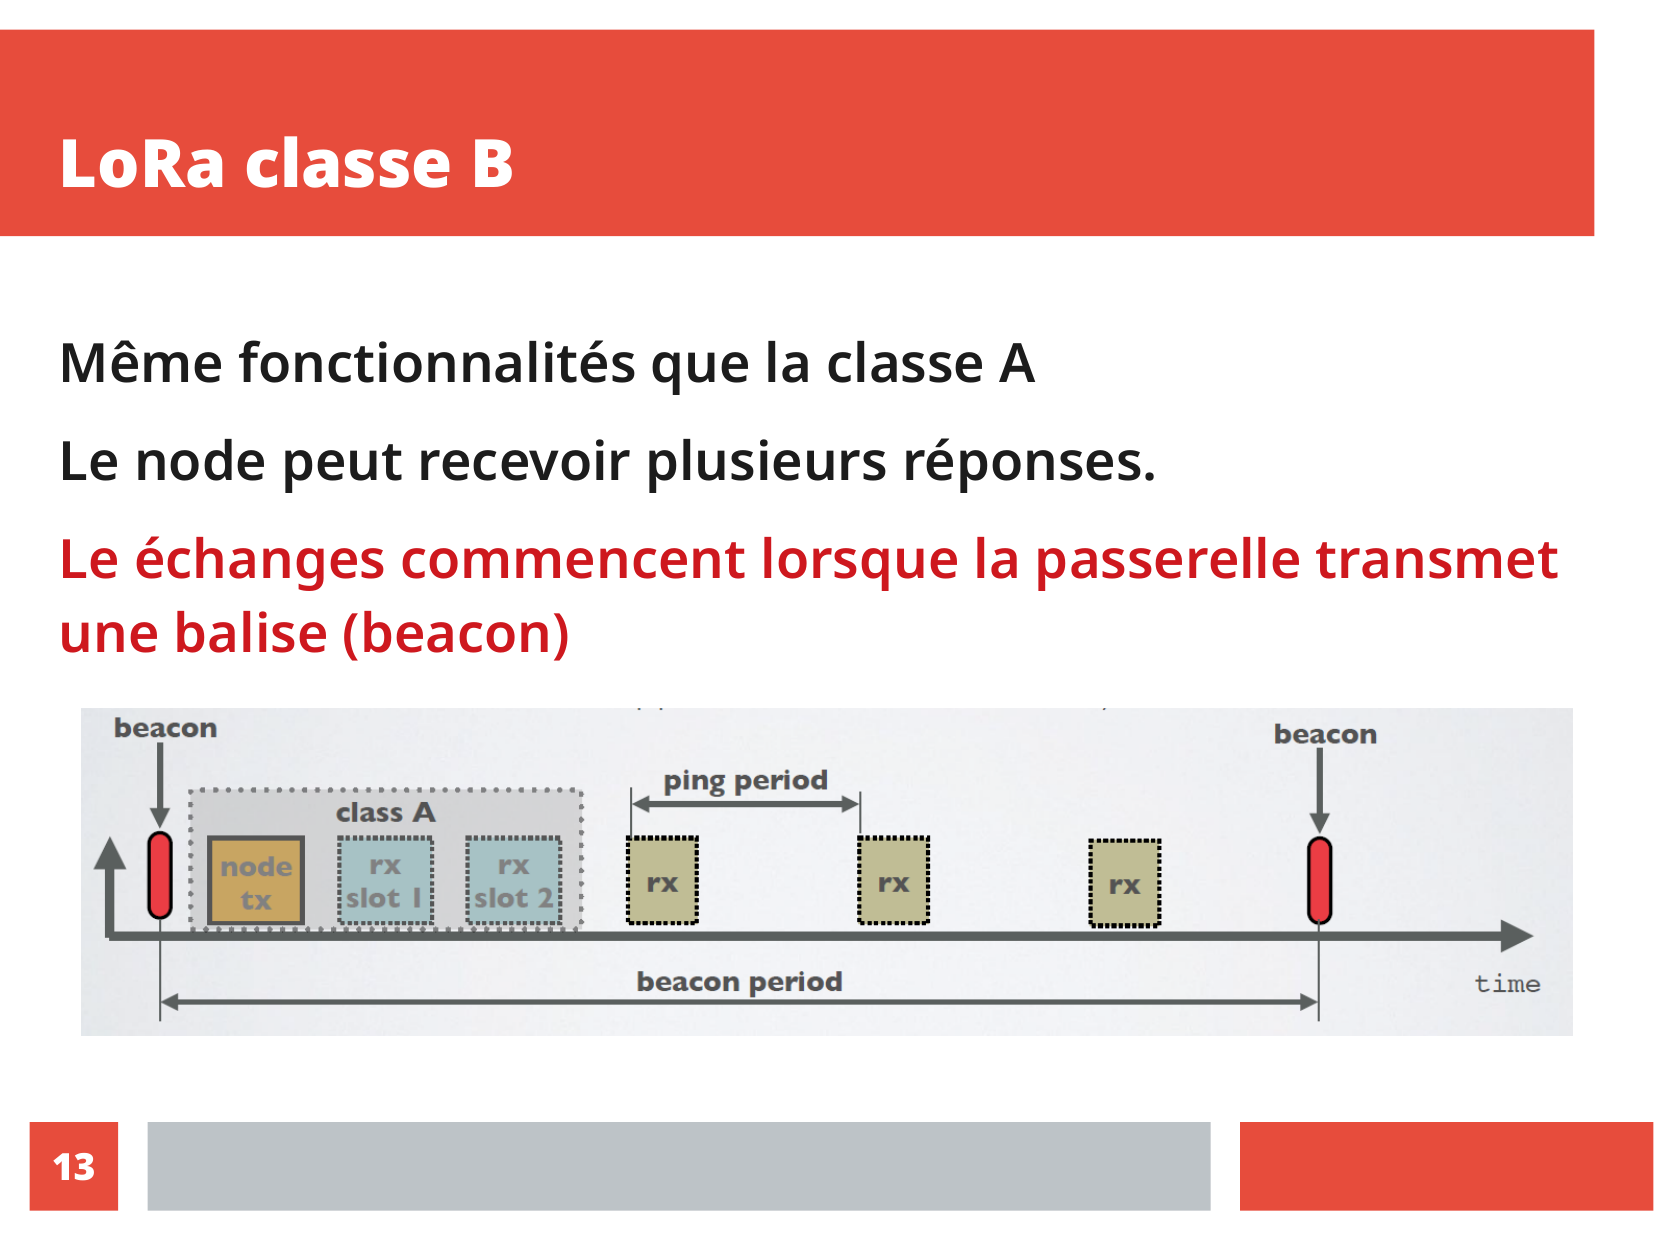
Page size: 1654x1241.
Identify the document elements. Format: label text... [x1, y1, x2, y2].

title LoRa classe B [59, 59, 1595, 207]
picture [81, 708, 1573, 1036]
list Même fonctionnalités que la classe A Le node peut recevoir plusieurs réponses. Le échanges commencent lorsque la passerelle transmet une balise (beacon) [59, 324, 1565, 1093]
